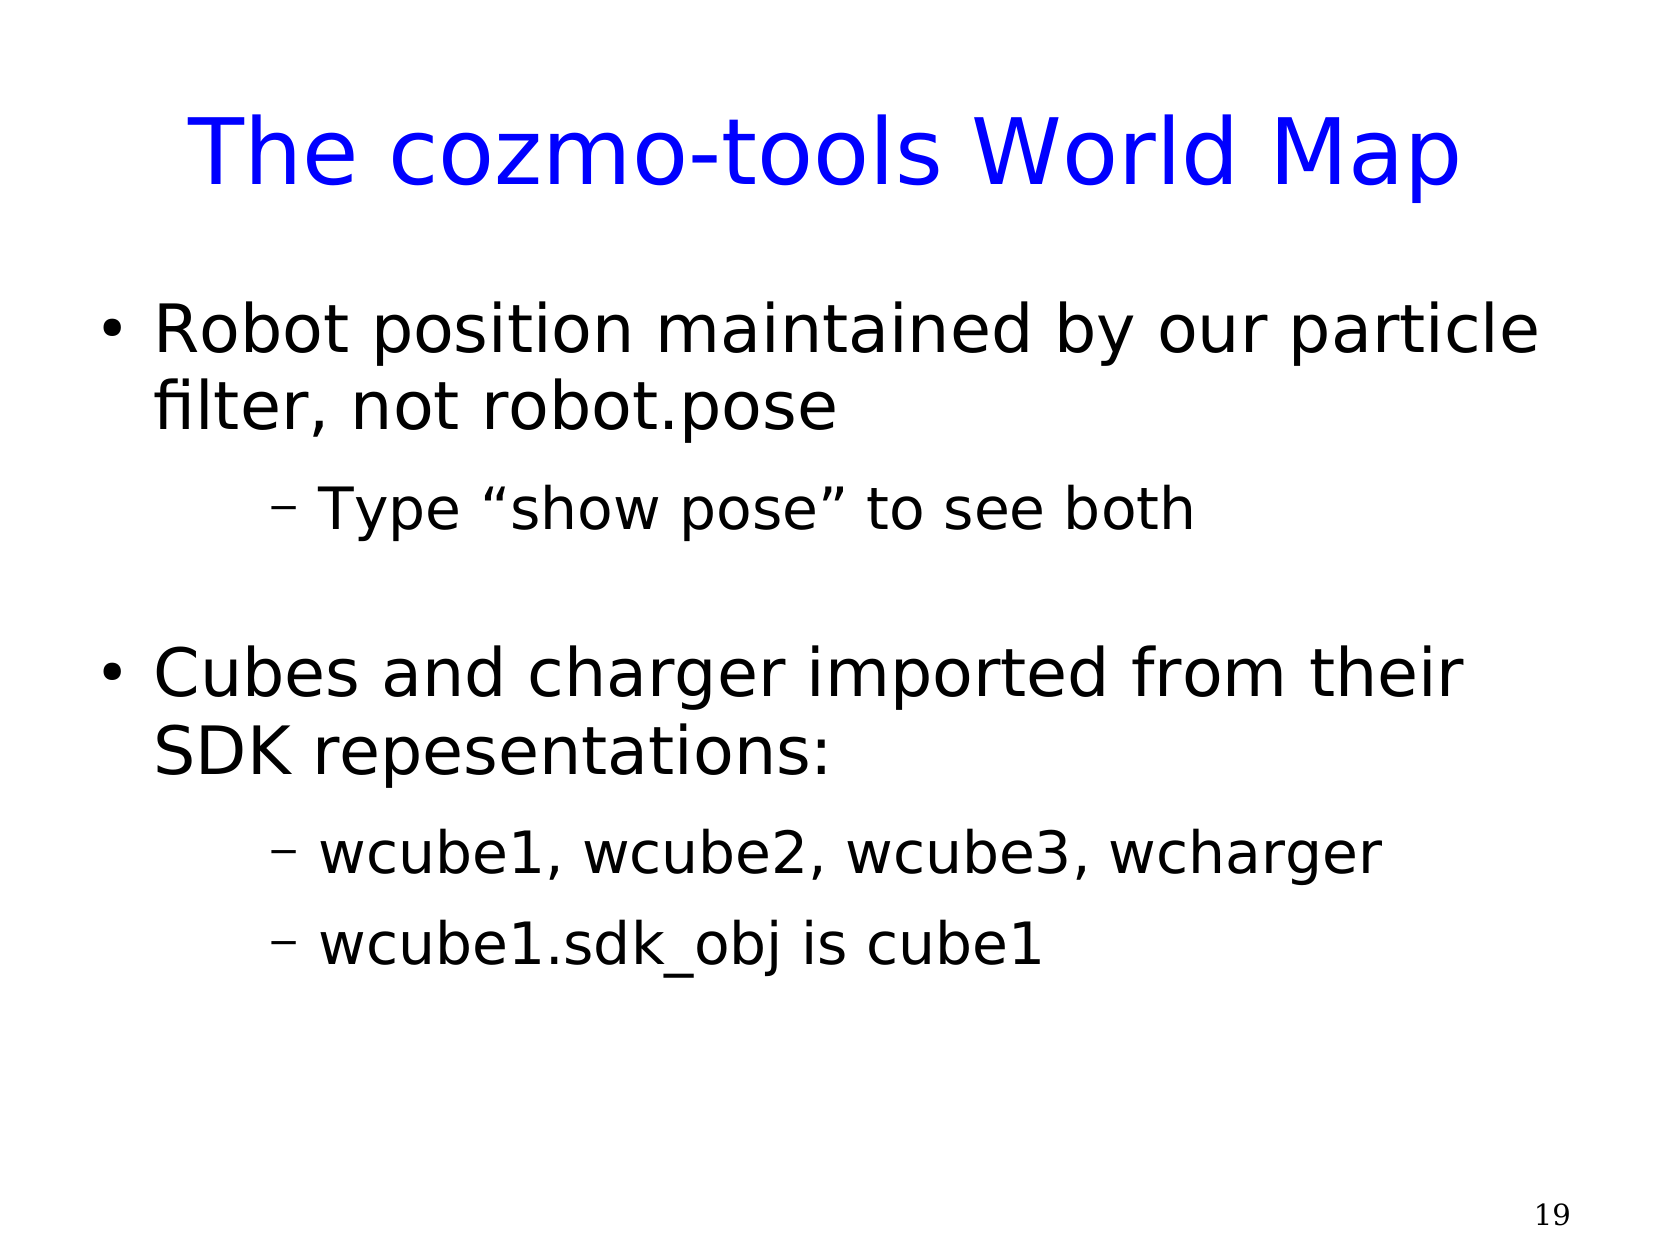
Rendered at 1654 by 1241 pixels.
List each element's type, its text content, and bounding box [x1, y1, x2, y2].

title The cozmo-tools World Map [82, 49, 1571, 257]
list Robot position maintained by our particle filter, not robot.pose Type “show pose” to see both Cubes and charger imported from their SDK repesentations: wcube1, wcube2, wcube3, wcharger wcube1.sdk_obj is cube1 [82, 290, 1571, 1138]
text_box [1255, 461, 1396, 712]
